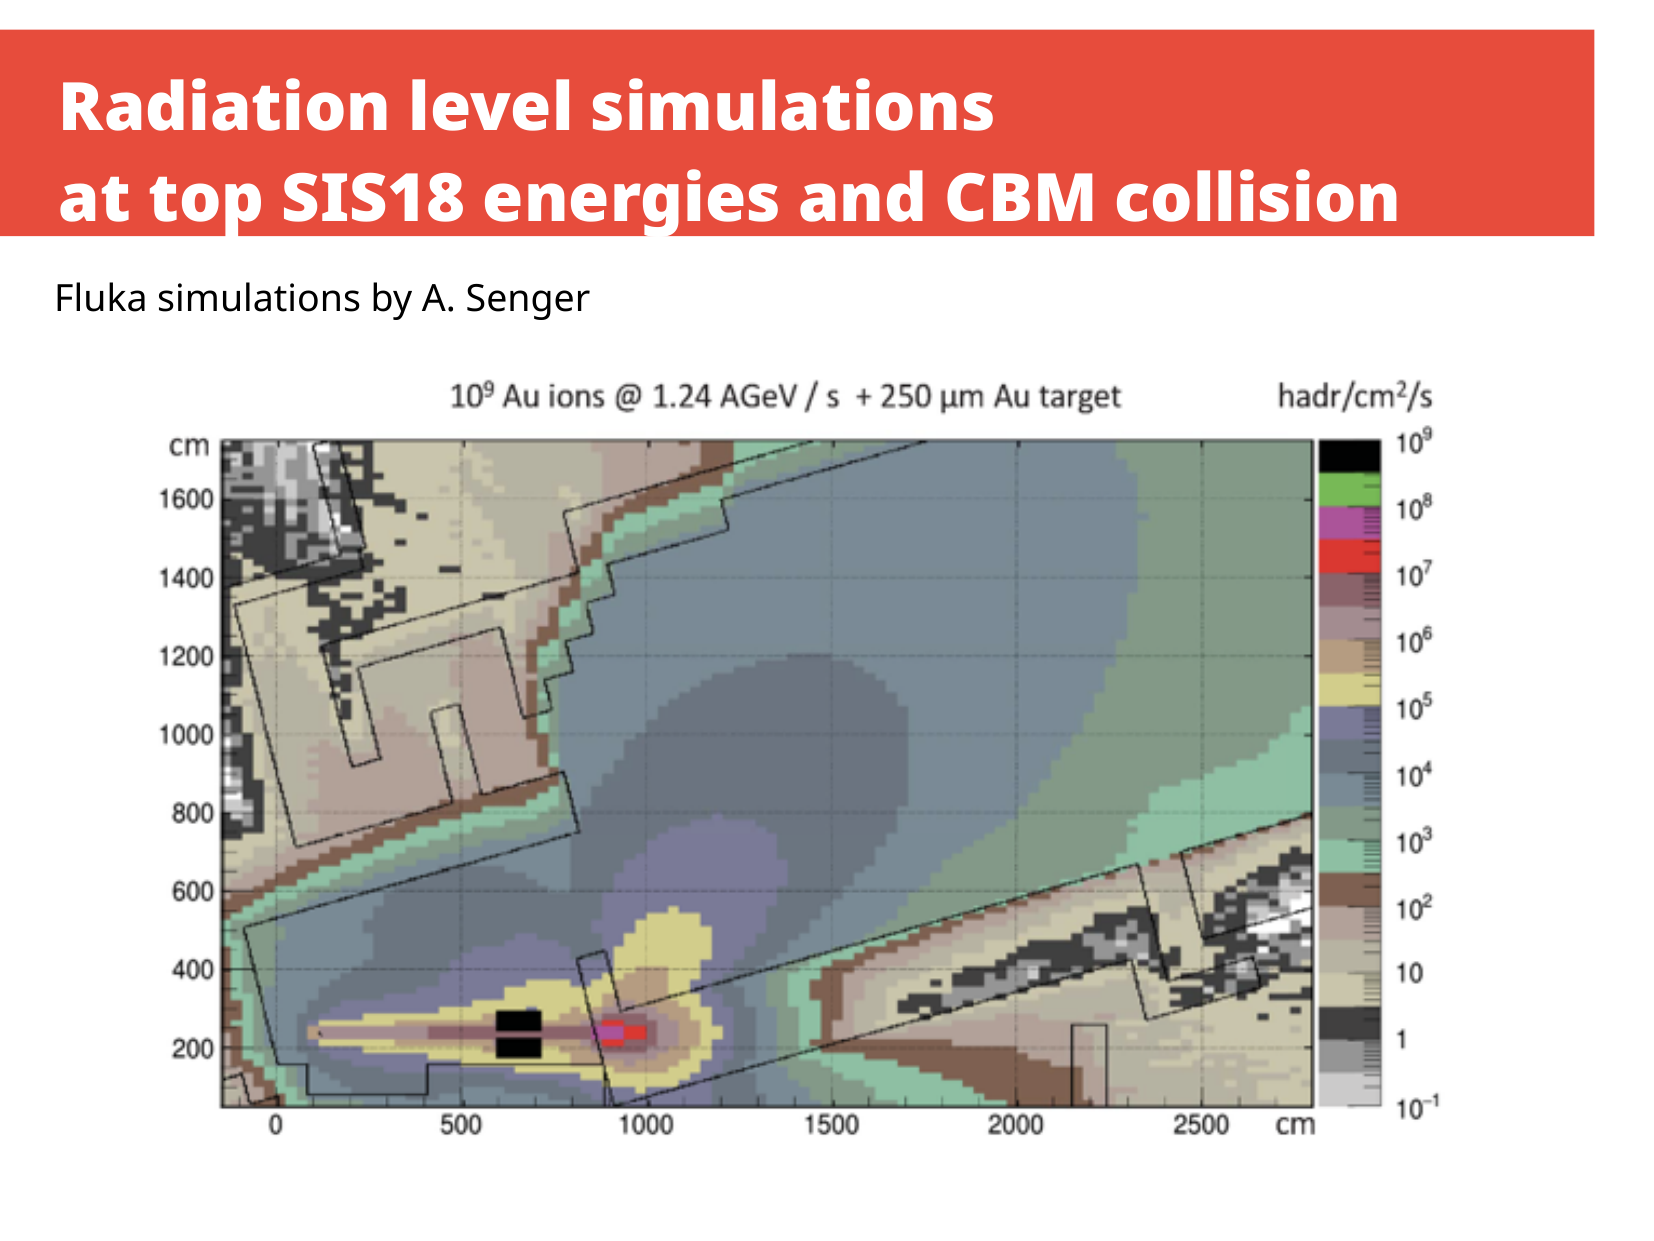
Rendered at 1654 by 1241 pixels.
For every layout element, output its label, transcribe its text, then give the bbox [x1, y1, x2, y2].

text_box Fluka simulations by A. Senger [39, 264, 950, 327]
title Radiation level simulations at top SIS18 energies and CBM collision rates [59, 59, 1595, 207]
picture [155, 277, 1445, 1241]
